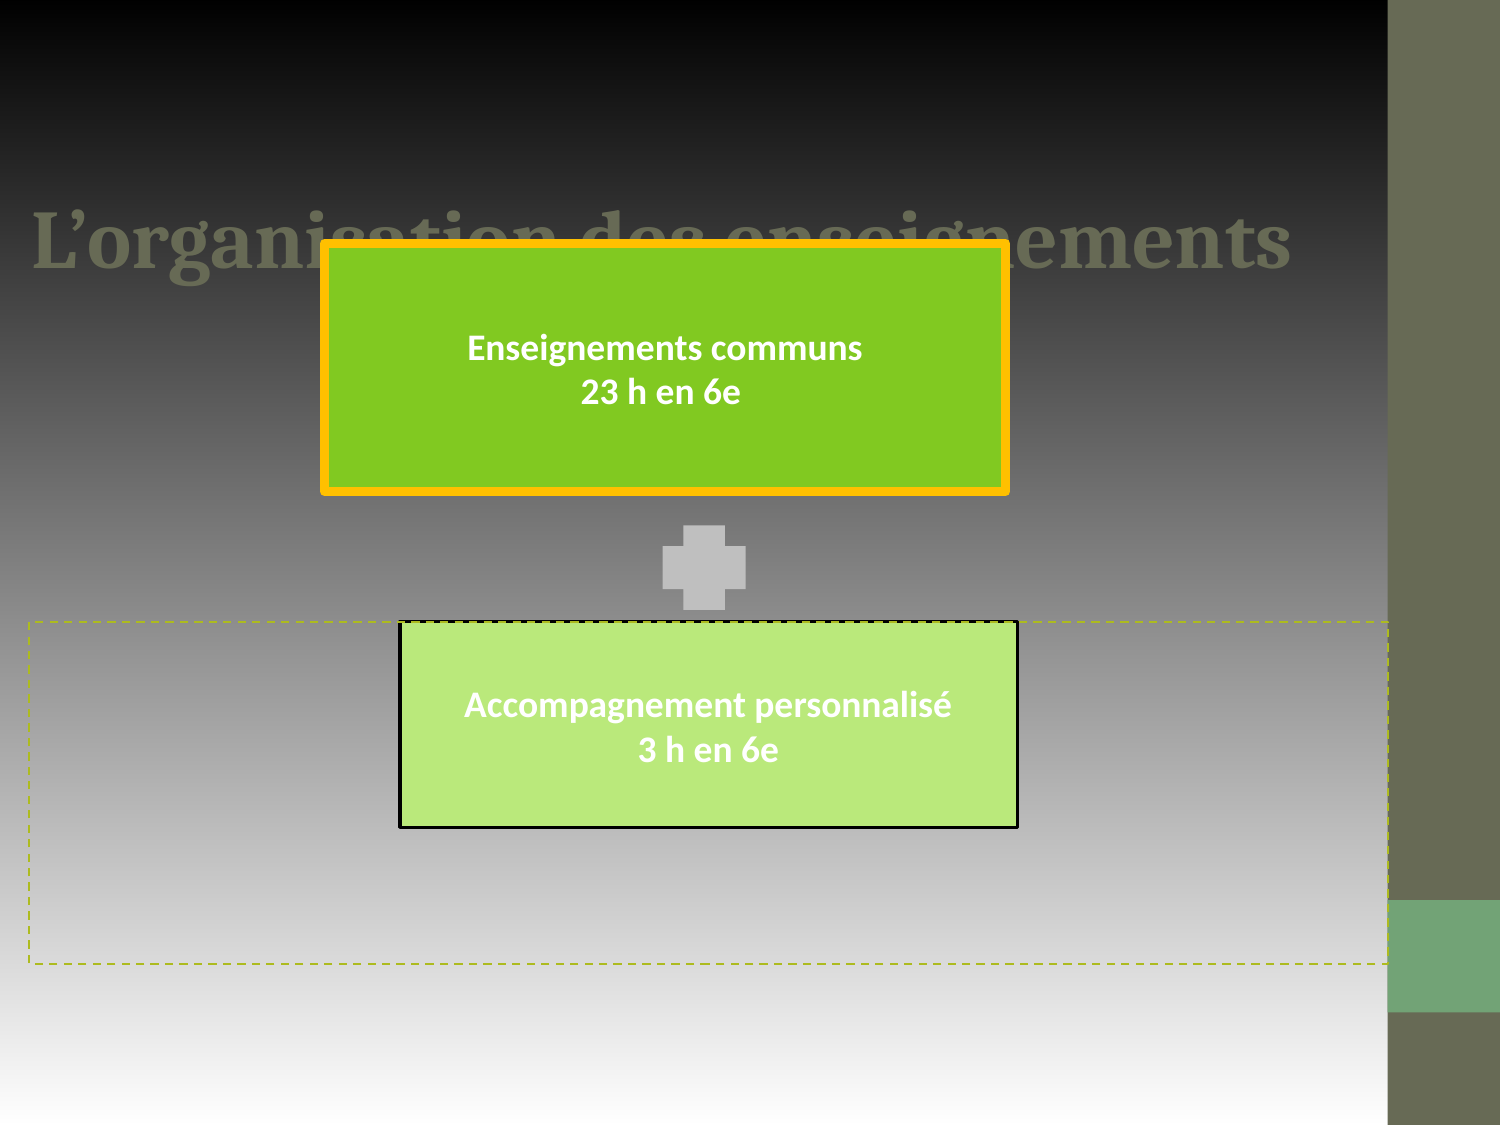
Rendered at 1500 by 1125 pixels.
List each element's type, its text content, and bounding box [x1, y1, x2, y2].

text_box Accompagnement personnalisé 3 h en 6e [399, 621, 1018, 828]
title L’organisation des enseignements [15, 78, 1311, 220]
text_box Enseignements communs 23 h en 6e [324, 243, 1006, 492]
text_box [662, 525, 746, 610]
